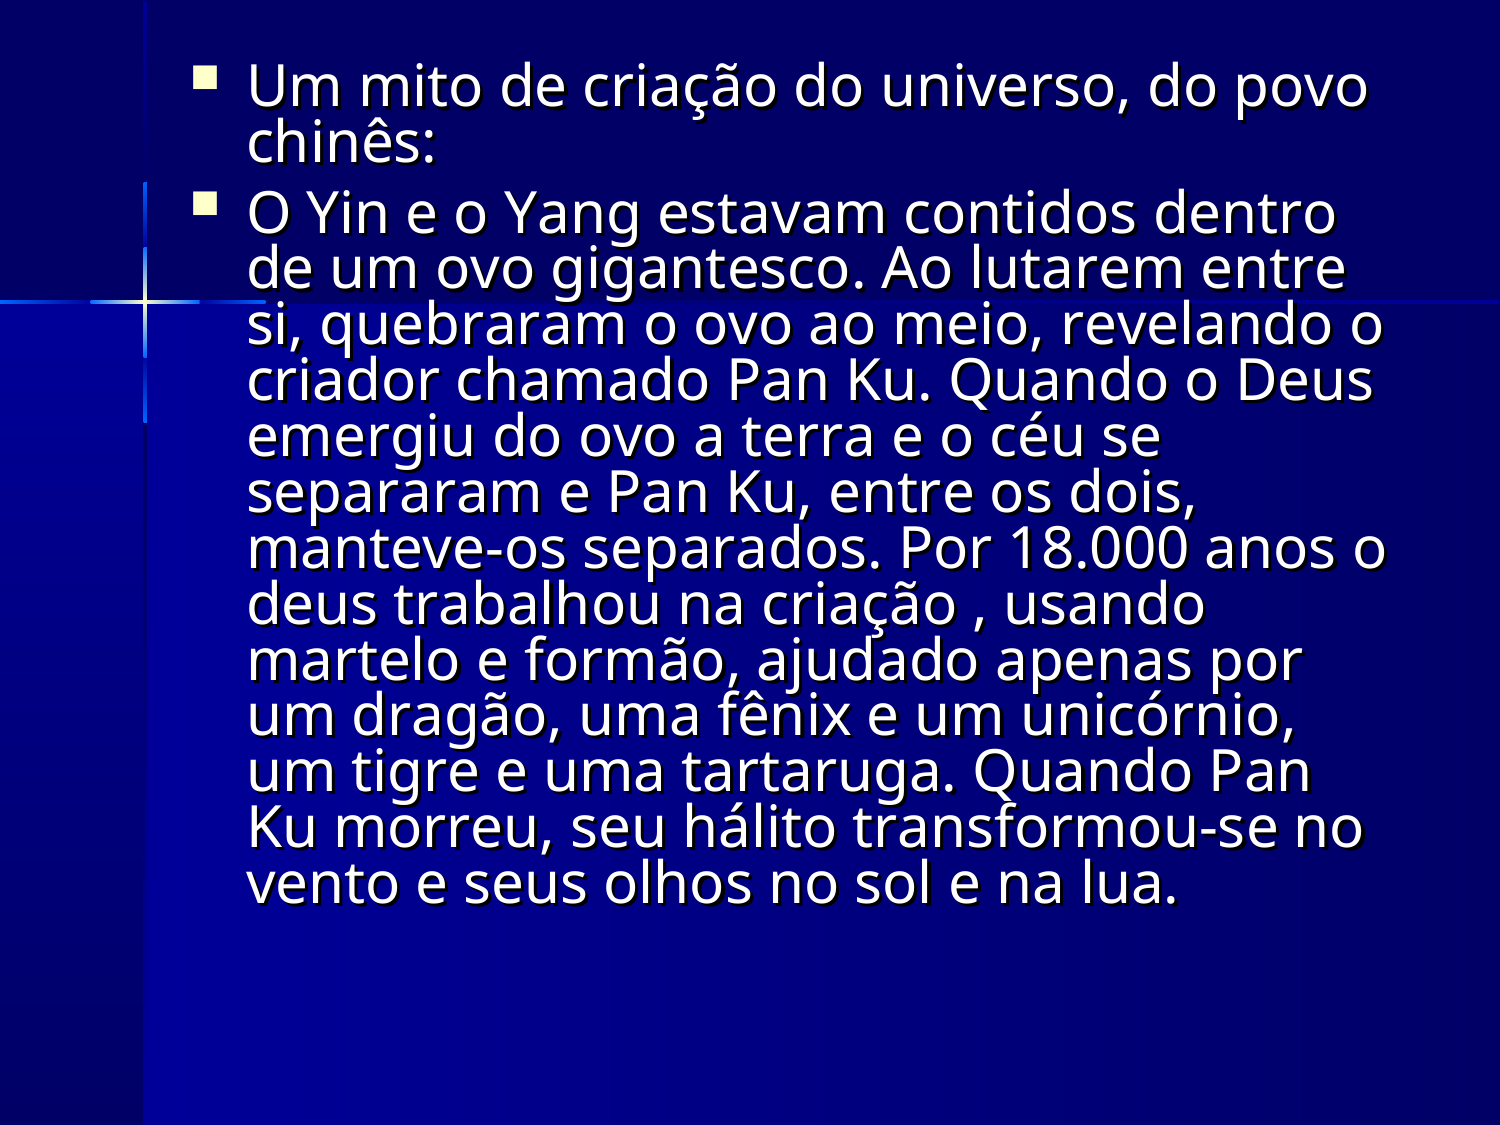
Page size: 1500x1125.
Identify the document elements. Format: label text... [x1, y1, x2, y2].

list Um mito de criação do universo, do povo chinês: O Yin e o Yang estavam contidos dentro de um ovo gigantesco. Ao lutarem entre si, quebraram o ovo ao meio, revelando o criador chamado Pan Ku. Quando o Deus emergiu do ovo a terra e o céu se separaram e Pan Ku, entre os dois, manteve-os separados. Por 18.000 anos o deus trabalhou na criação , usando martelo e formão, ajudado apenas por um dragão, uma fênix e um unicórnio, um tigre e uma tartaruga. Quando Pan Ku morreu, seu hálito transformou-se no vento e seus olhos no sol e na lua. [174, 54, 1413, 1000]
